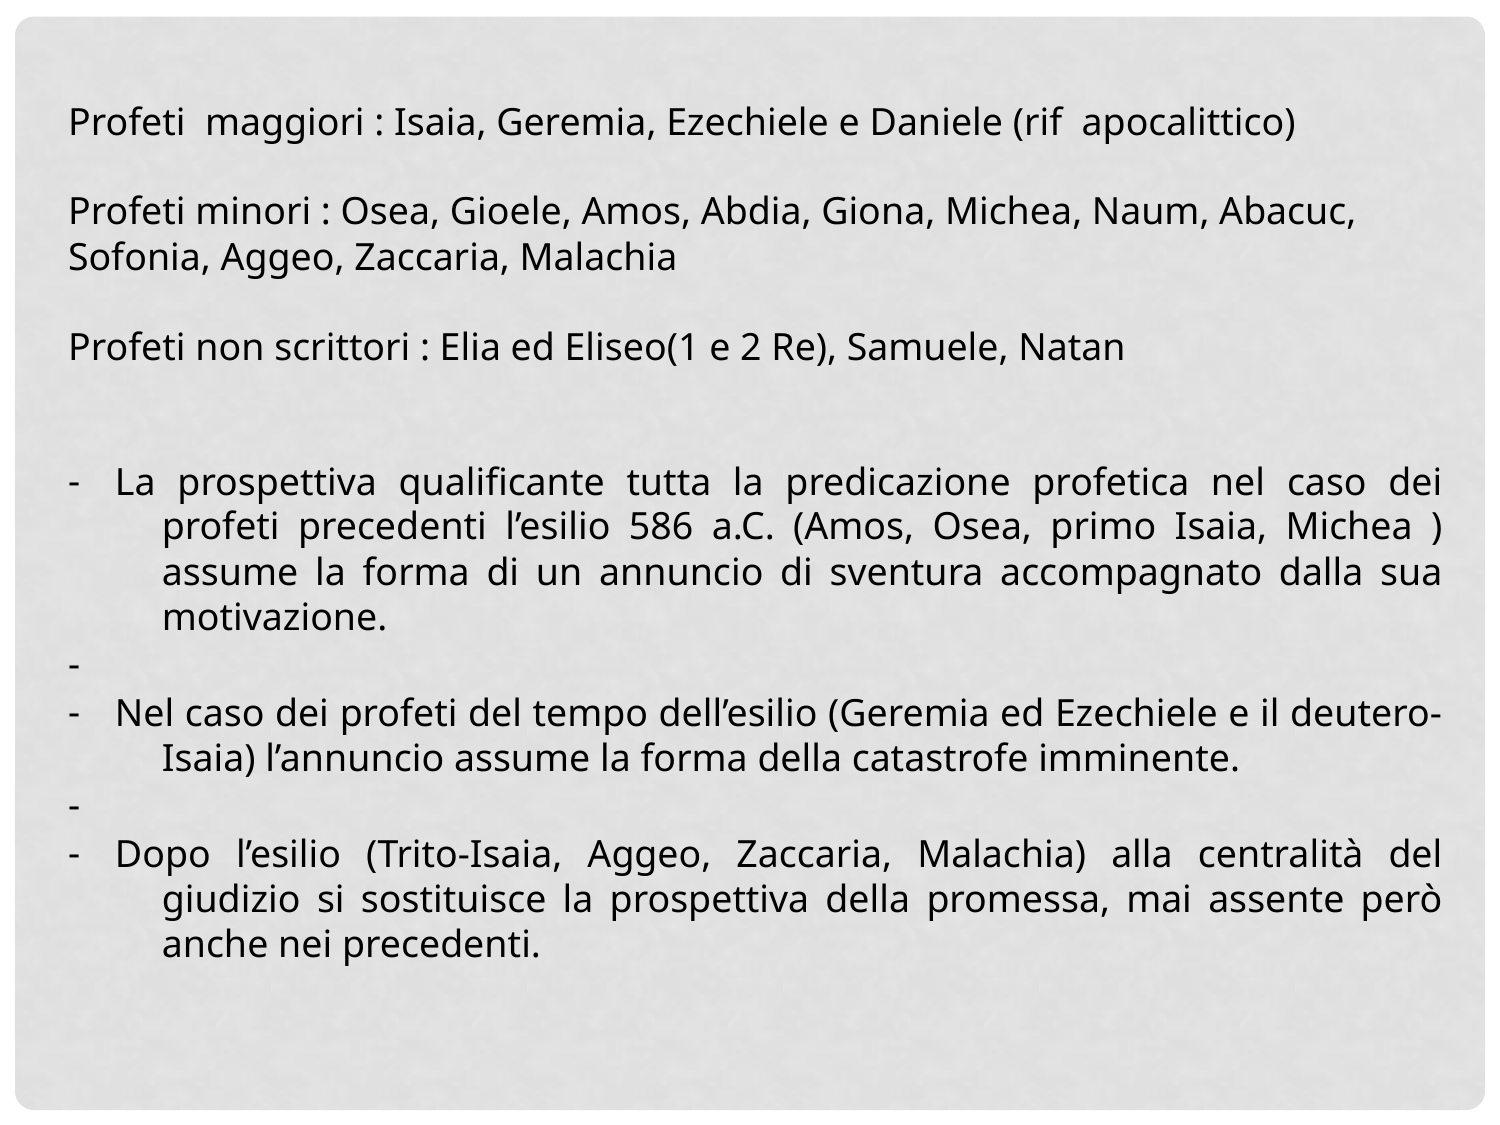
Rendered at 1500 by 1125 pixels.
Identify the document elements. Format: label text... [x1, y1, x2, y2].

text_box Profeti maggiori : Isaia, Geremia, Ezechiele e Daniele (rif apocalittico) Profeti minori : Osea, Gioele, Amos, Abdia, Giona, Michea, Naum, Abacuc, Sofonia, Aggeo, Zaccaria, Malachia Profeti non scrittori : Elia ed Eliseo(1 e 2 Re), Samuele, Natan La prospettiva qualificante tutta la predicazione profetica nel caso dei profeti precedenti l’esilio 586 a.C. (Amos, Osea, primo Isaia, Michea ) assume la forma di un annuncio di sventura accompagnato dalla sua motivazione. Nel caso dei profeti del tempo dell’esilio (Geremia ed Ezechiele e il deutero- Isaia) l’annuncio assume la forma della catastrofe imminente. Dopo l’esilio (Trito-Isaia, Aggeo, Zaccaria, Malachia) alla centralità del giudizio si sostituisce la prospettiva della promessa, mai assente però anche nei precedenti. [53, 90, 1459, 1014]
